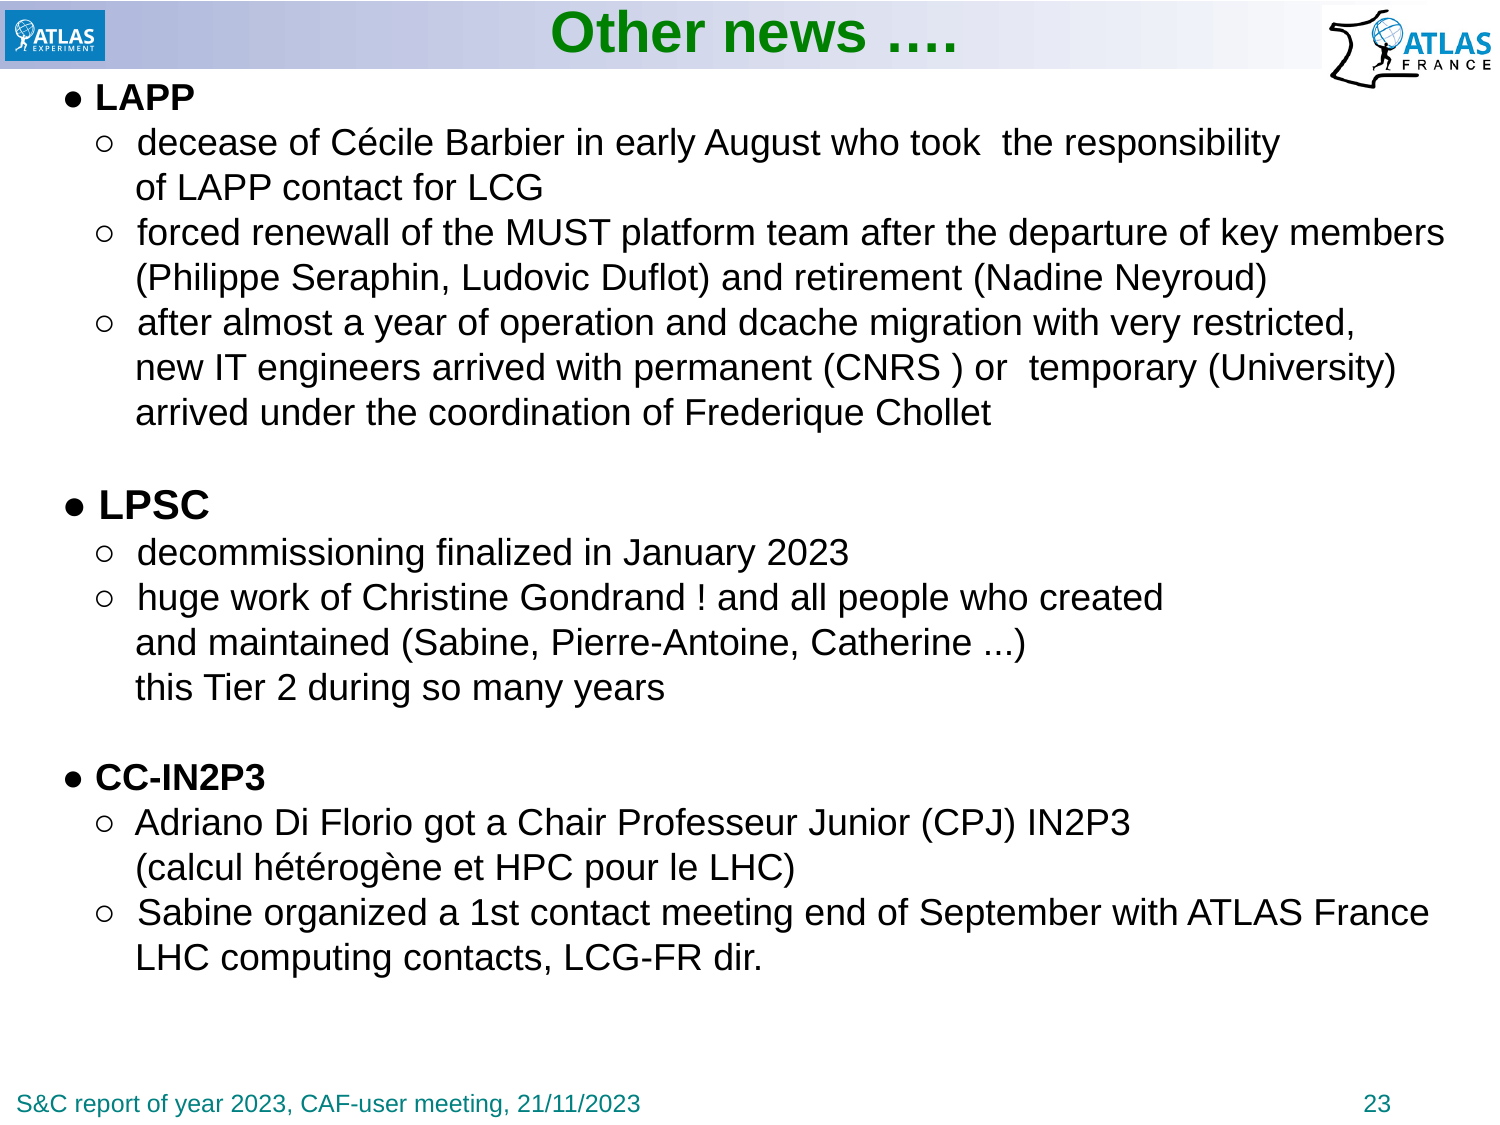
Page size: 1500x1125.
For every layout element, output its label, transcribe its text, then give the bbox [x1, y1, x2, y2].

text_box ● LAPP ○ decease of Cécile Barbier in early August who took the responsibility of LAPP contact for LCG ○ forced renewall of the MUST platform team after the departure of key members (Philippe Seraphin, Ludovic Duflot) and retirement (Nadine Neyroud) ○ after almost a year of operation and dcache migration with very restricted, new IT engineers arrived with permanent (CNRS ) or temporary (University) arrived under the coordination of Frederique Chollet ● LPSC ○ decommissioning finalized in January 2023 ○ huge work of Christine Gondrand ! and all people who created and maintained (Sabine, Pierre-Antoine, Catherine ...) this Tier 2 during so many years ● CC-IN2P3 ○ Adriano Di Florio got a Chair Professeur Junior (CPJ) IN2P3 (calcul hétérogène et HPC pour le LHC) ○ Sabine organized a 1st contact meeting end of September with ATLAS France LHC computing contacts, LCG-FR dir. [47, 65, 1500, 865]
text_box Other news …. [7, 0, 1500, 118]
